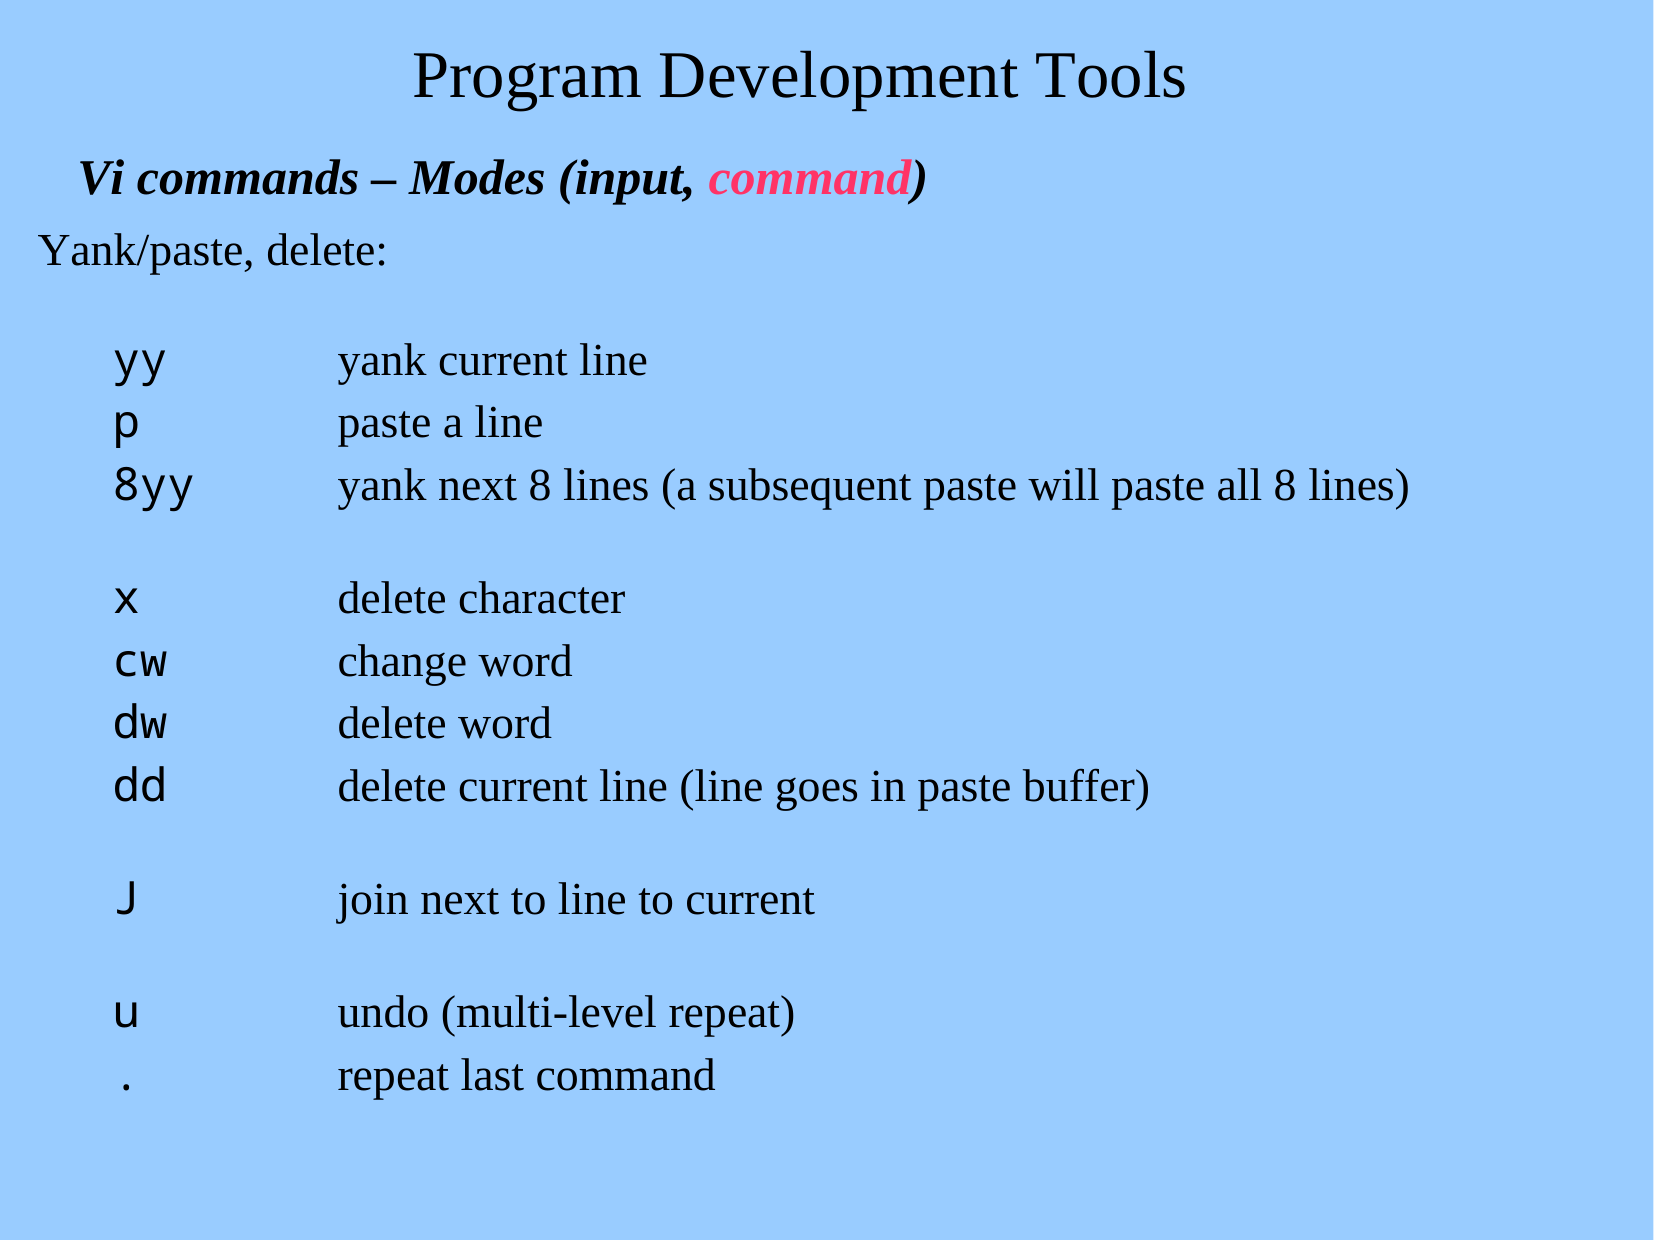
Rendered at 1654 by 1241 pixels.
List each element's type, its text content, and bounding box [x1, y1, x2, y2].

text_box Program Development Tools [412, 38, 1207, 113]
text_box Vi commands – Modes (input, command) [77, 150, 929, 206]
text_box Yank/paste, delete: yy yank current line p paste a line 8yy yank next 8 lines (a subsequent paste will paste all 8 lines) x delete character cw change word dw delete word dd delete current line (line goes in paste buffer) J join next to line to current u undo (multi-level repeat) . repeat last command [37, 225, 1576, 1189]
